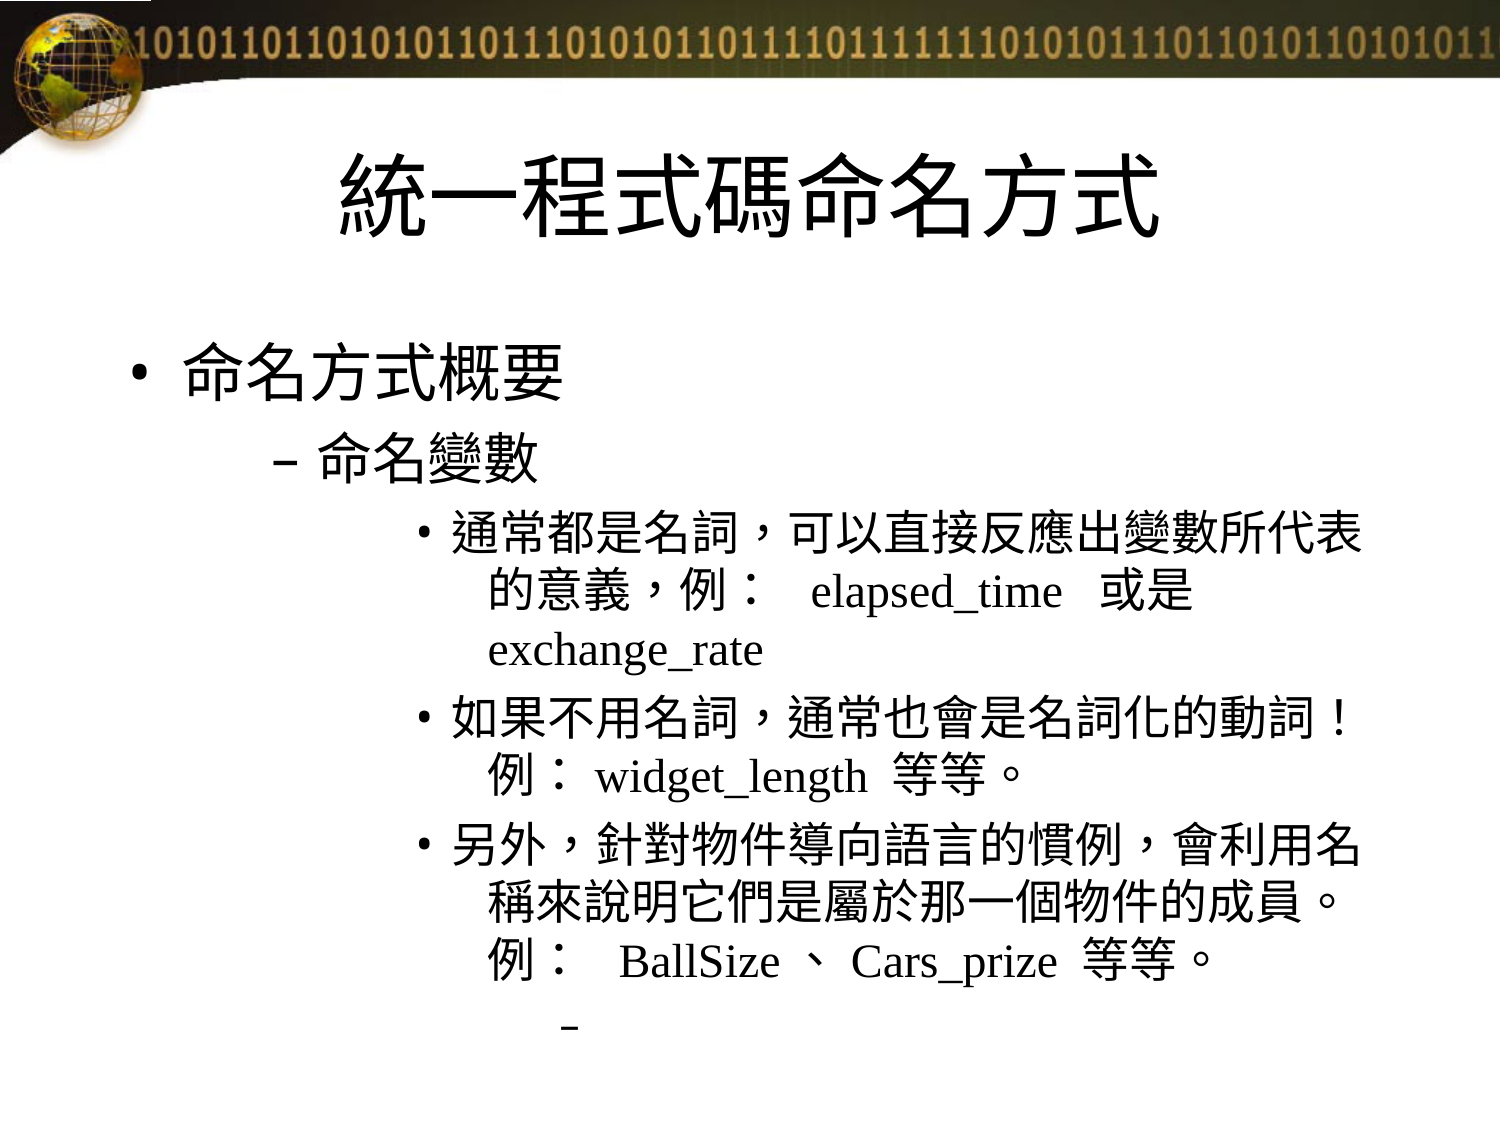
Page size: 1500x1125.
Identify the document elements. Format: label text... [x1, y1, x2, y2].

title 統一程式碼命名方式 [112, 99, 1388, 288]
list 命名方式概要 命名變數 通常都是名詞，可以直接反應出變數所代表的意義，例： elapsed_time 或是 exchange_rate 如果不用名詞，通常也會是名詞化的動詞！例：widget_length 等等。 另外，針對物件導向語言的慣例，會利用名稱來說明它們是屬於那一個物件的成員。例： BallSize、Cars_prize 等等。 [112, 324, 1388, 1000]
